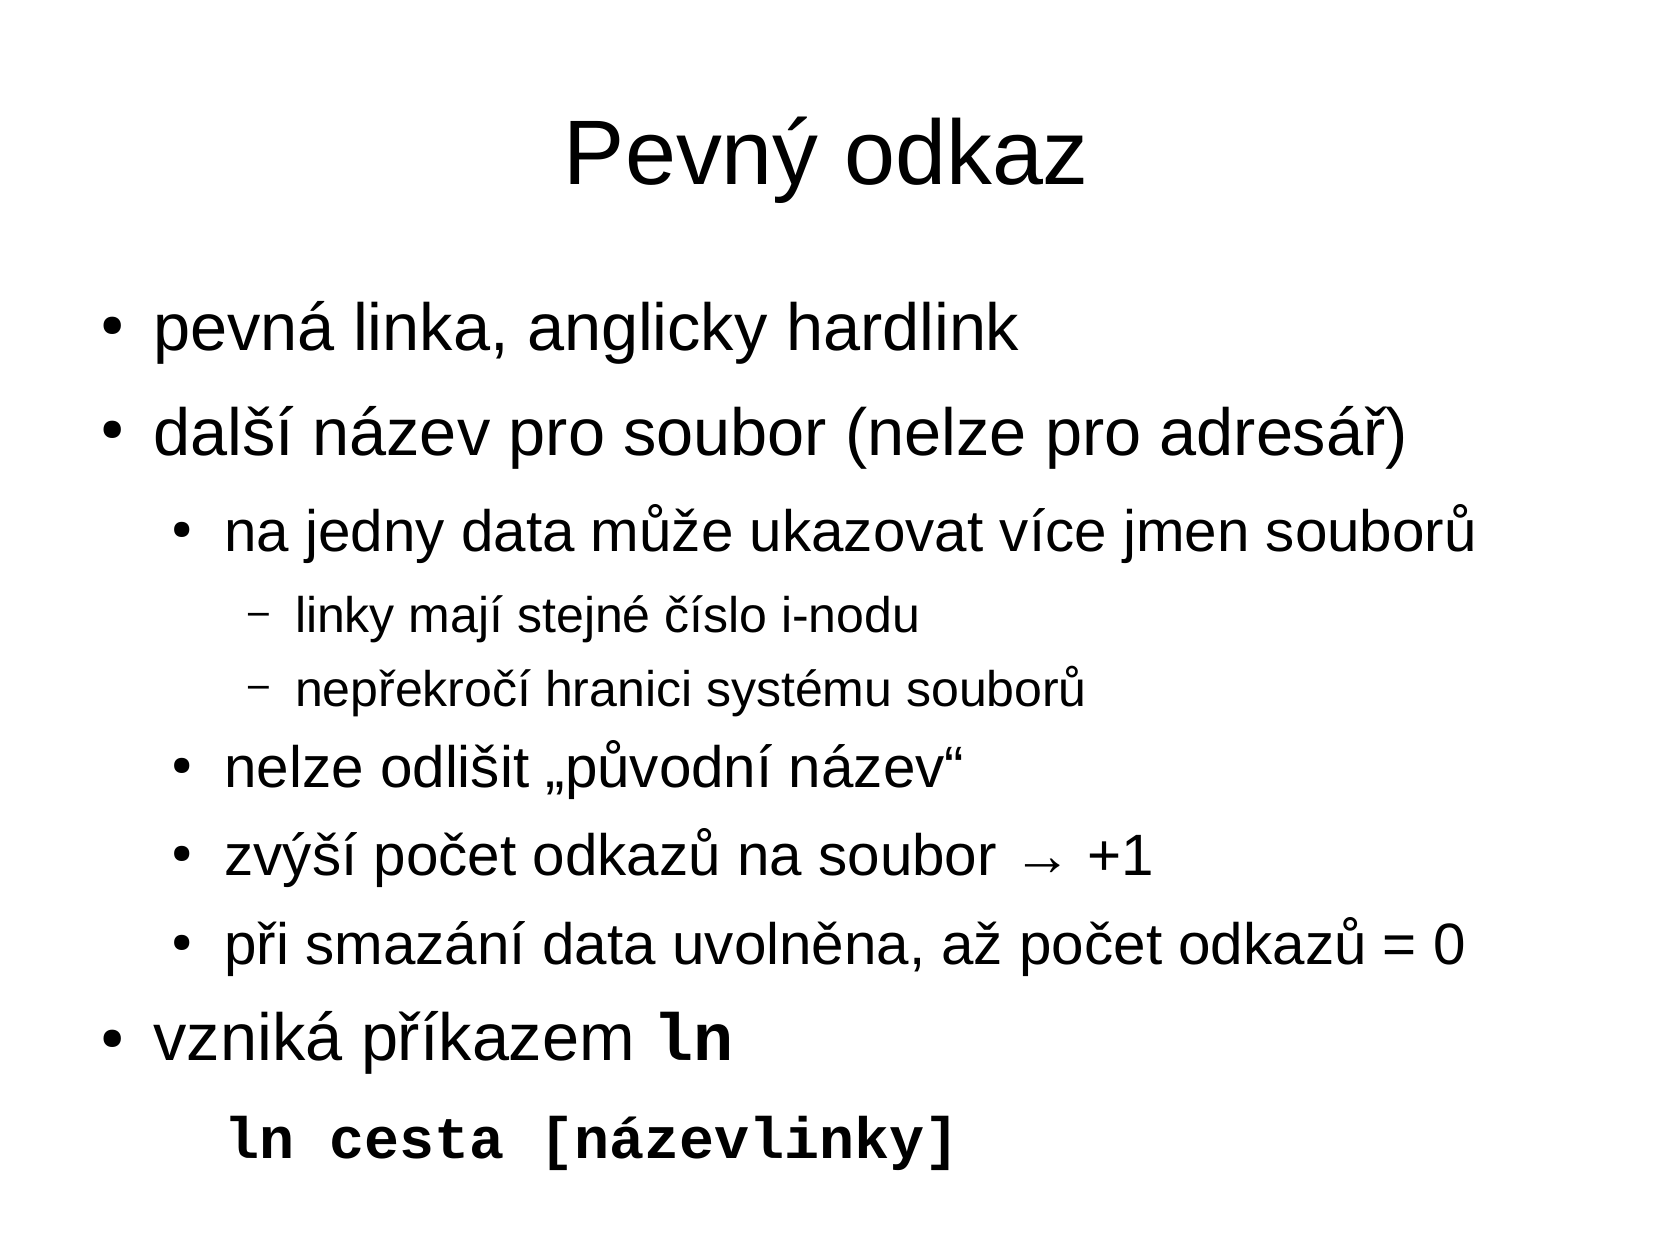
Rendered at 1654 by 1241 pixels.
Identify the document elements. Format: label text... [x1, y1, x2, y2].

title Pevný odkaz [82, 56, 1571, 250]
list pevná linka, anglicky hardlink další název pro soubor (nelze pro adresář) na jedny data může ukazovat více jmen souborů linky mají stejné číslo i-nodu nepřekročí hranici systému souborů nelze odlišit „původní název“ zvýší počet odkazů na soubor → +1 při smazání data uvolněna, až počet odkazů = 0 vzniká příkazem ln ln cesta [názevlinky] [82, 290, 1571, 1177]
